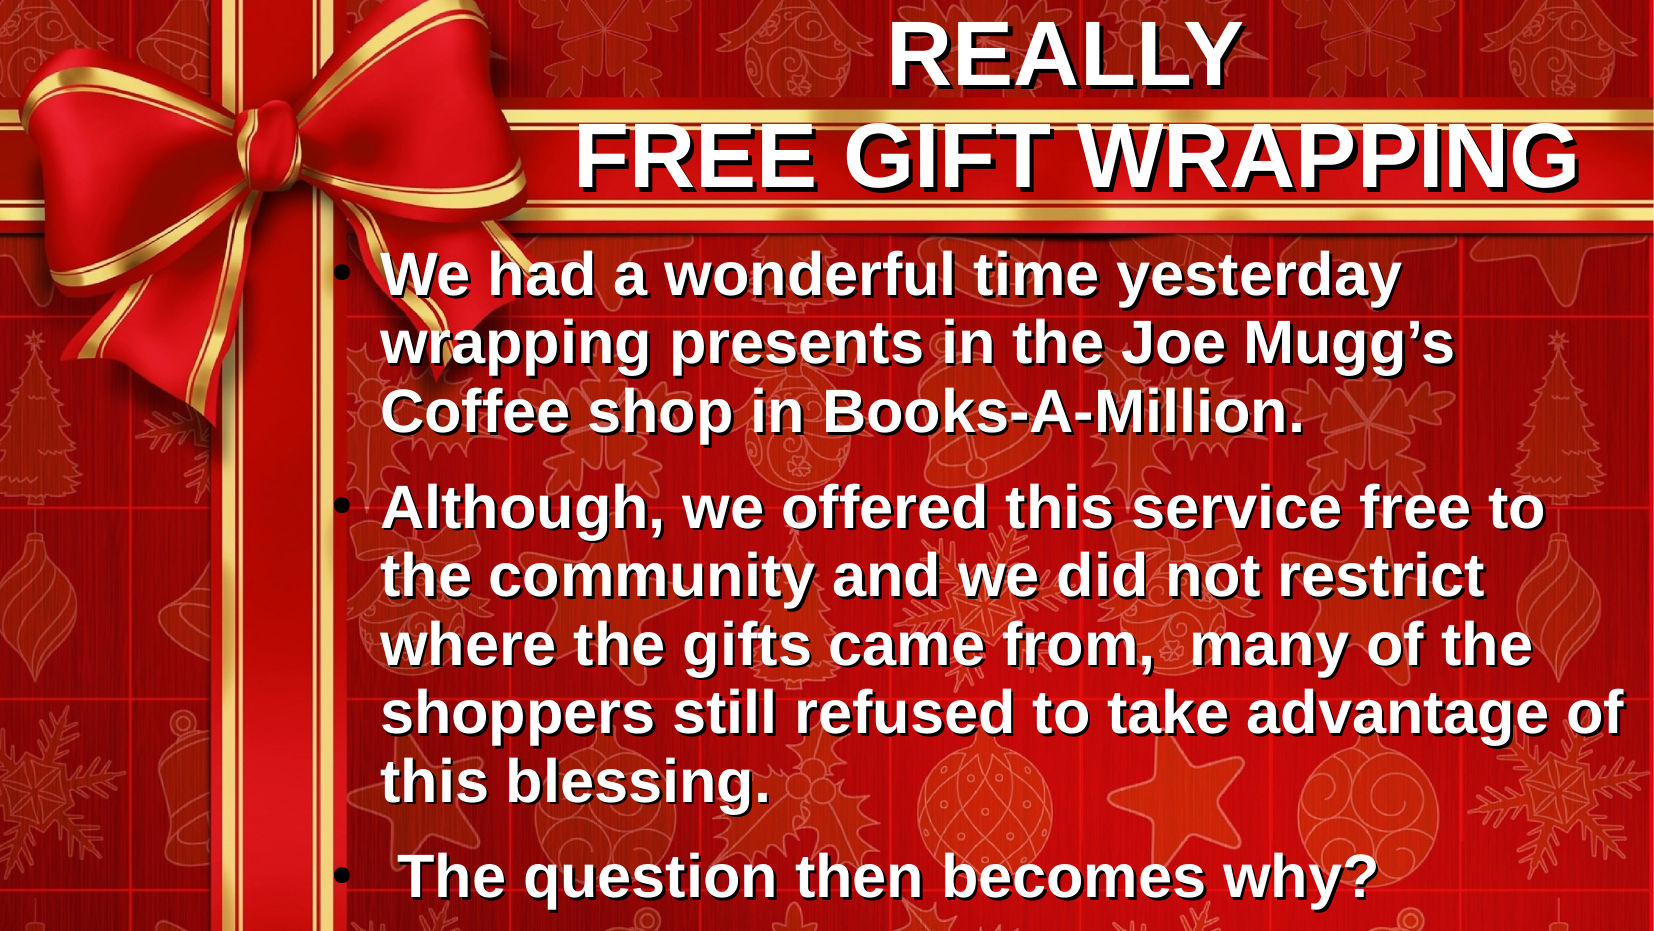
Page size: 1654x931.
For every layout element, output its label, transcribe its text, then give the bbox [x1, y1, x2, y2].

list We had a wonderful time yesterday wrapping presents in the Joe Mugg’s Coffee shop in Books-A-Million. Although, we offered this service free to the community and we did not restrict where the gifts came from, many of the shoppers still refused to take advantage of this blessing. The question then becomes why? [315, 240, 1636, 915]
title REALLY FREE GIFT WRAPPING [539, 0, 1616, 211]
picture [0, 0, 1654, 931]
